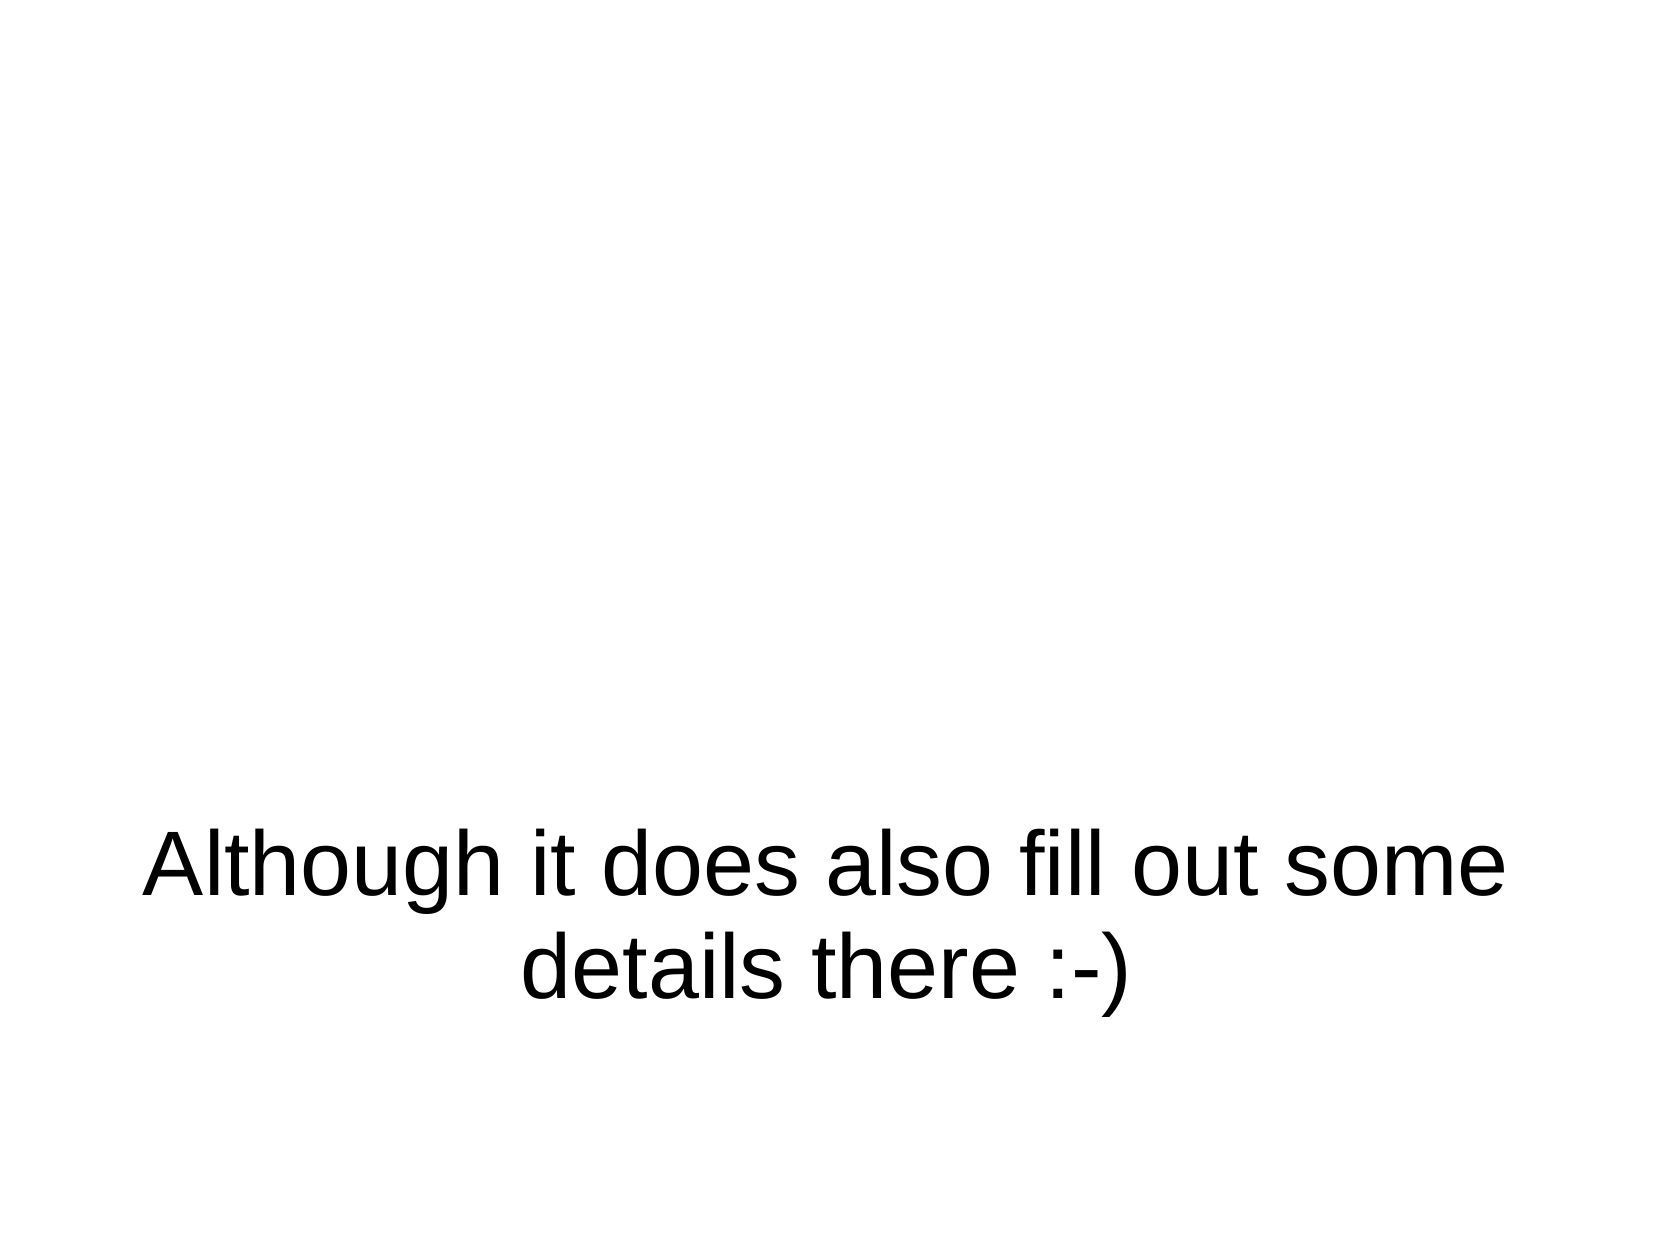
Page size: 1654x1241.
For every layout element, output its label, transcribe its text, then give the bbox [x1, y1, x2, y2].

title Although it does also fill out some details there :-) [82, 708, 1571, 1123]
